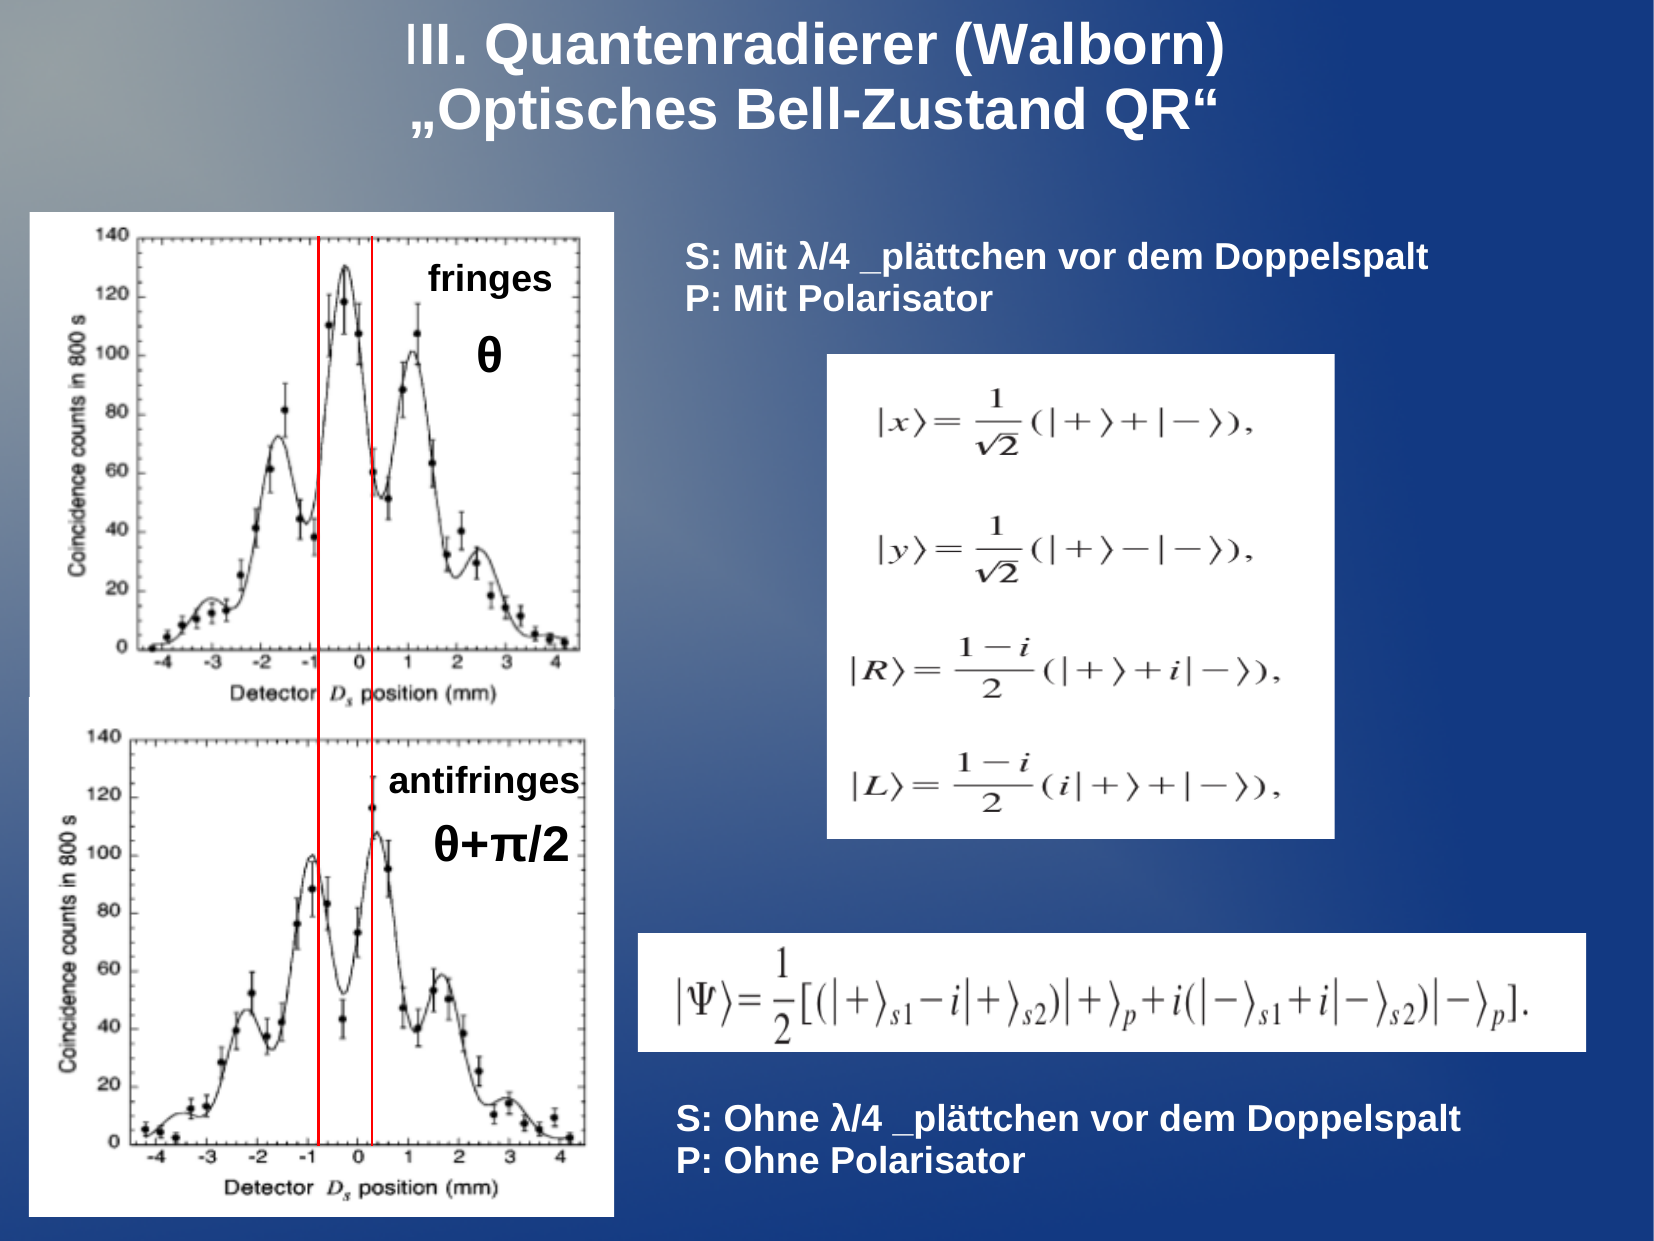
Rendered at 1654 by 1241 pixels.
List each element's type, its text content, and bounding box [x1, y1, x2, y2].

text_box fringes [407, 237, 574, 290]
picture [0, 0, 1654, 1241]
text_box S: Mit λ/4 _plättchen vor dem Doppelspalt P: Mit Polarisator [720, 224, 1394, 331]
text_box antifringes [401, 739, 568, 779]
text_box θ [366, 290, 615, 421]
title III. Quantenradierer (Walborn) „Optisches Bell-Zustand QR“ [70, 0, 1559, 189]
text_box θ+π/2 [318, 779, 686, 910]
text_box S: Ohne λ/4 _plättchen vor dem Doppelspalt P: Ohne Polarisator [732, 1086, 1406, 1193]
